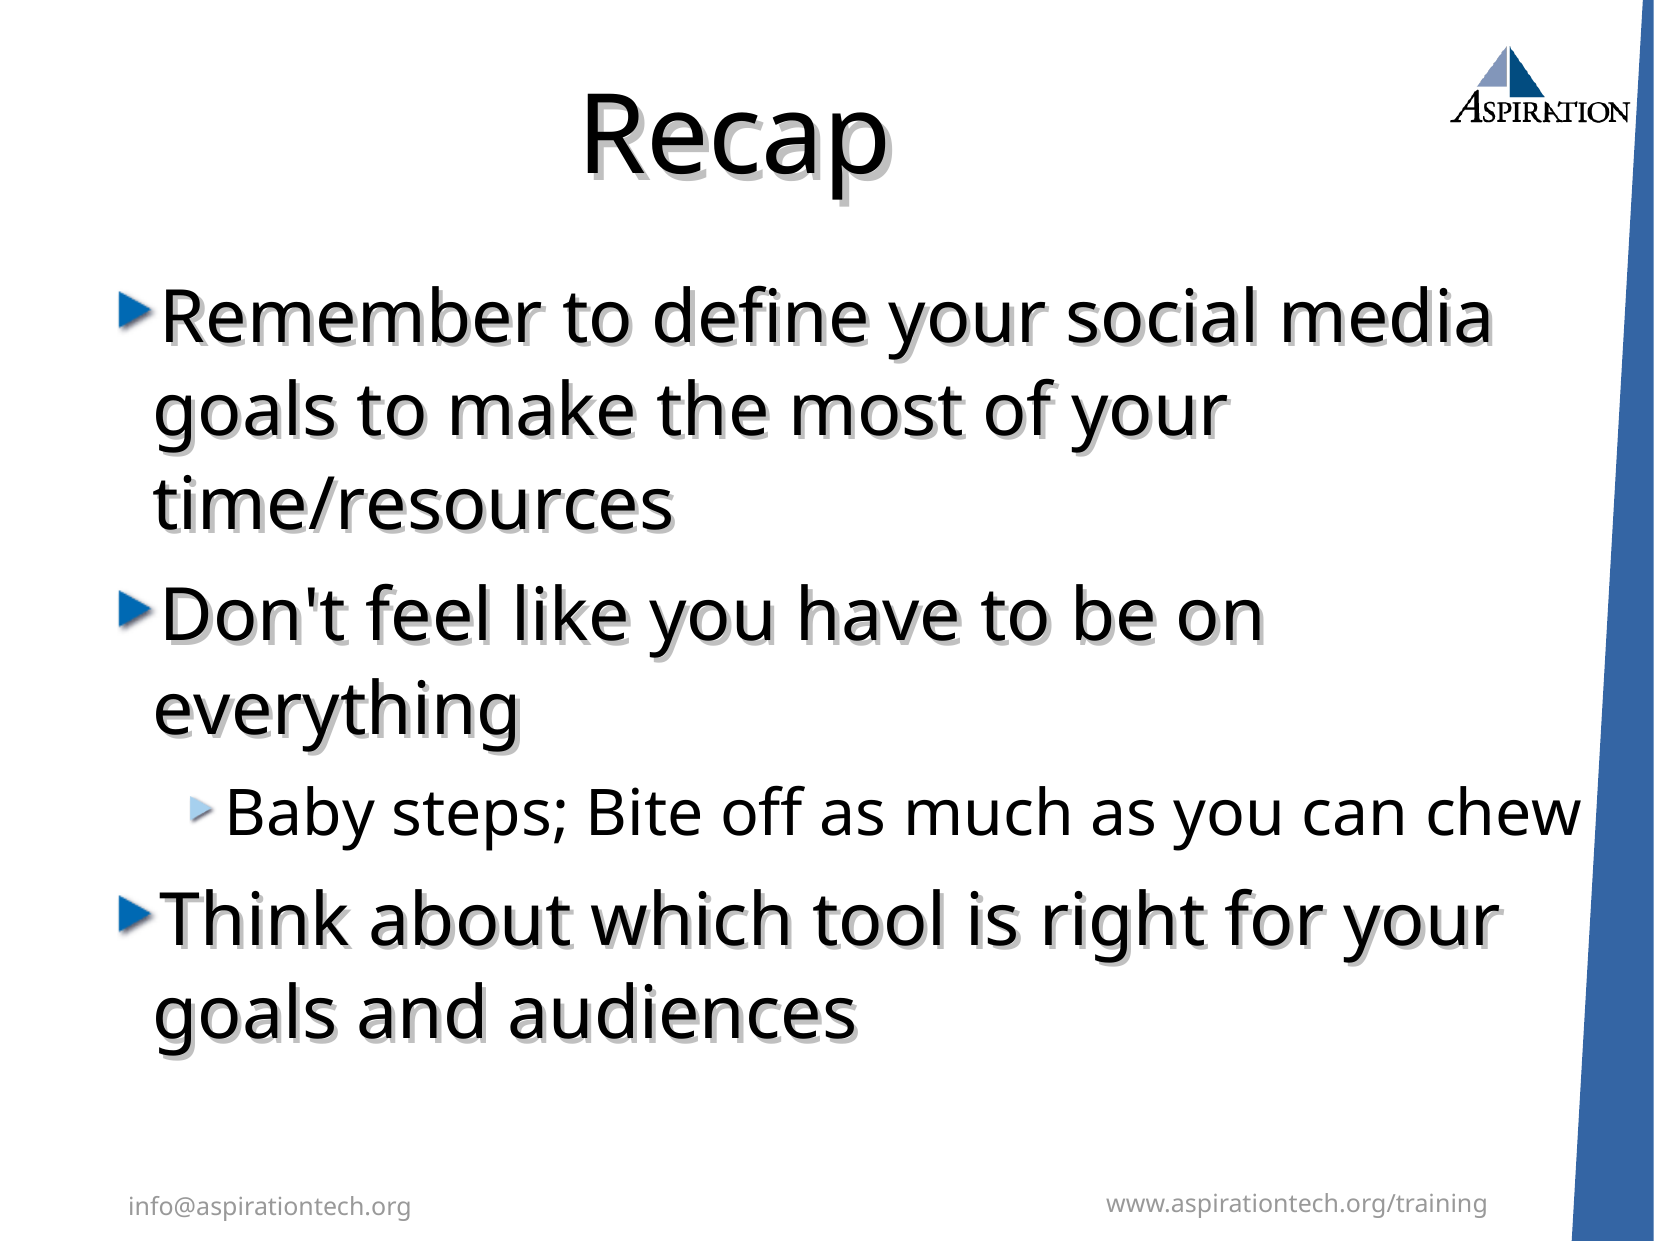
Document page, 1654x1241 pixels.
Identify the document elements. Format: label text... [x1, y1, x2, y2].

picture [1450, 46, 1631, 132]
title Recap [54, 21, 1415, 227]
list Remember to define your social media goals to make the most of your time/resources Don't feel like you have to be on everything Baby steps; Bite off as much as you can chew Think about which tool is right for your goals and audiences [54, 263, 1595, 983]
